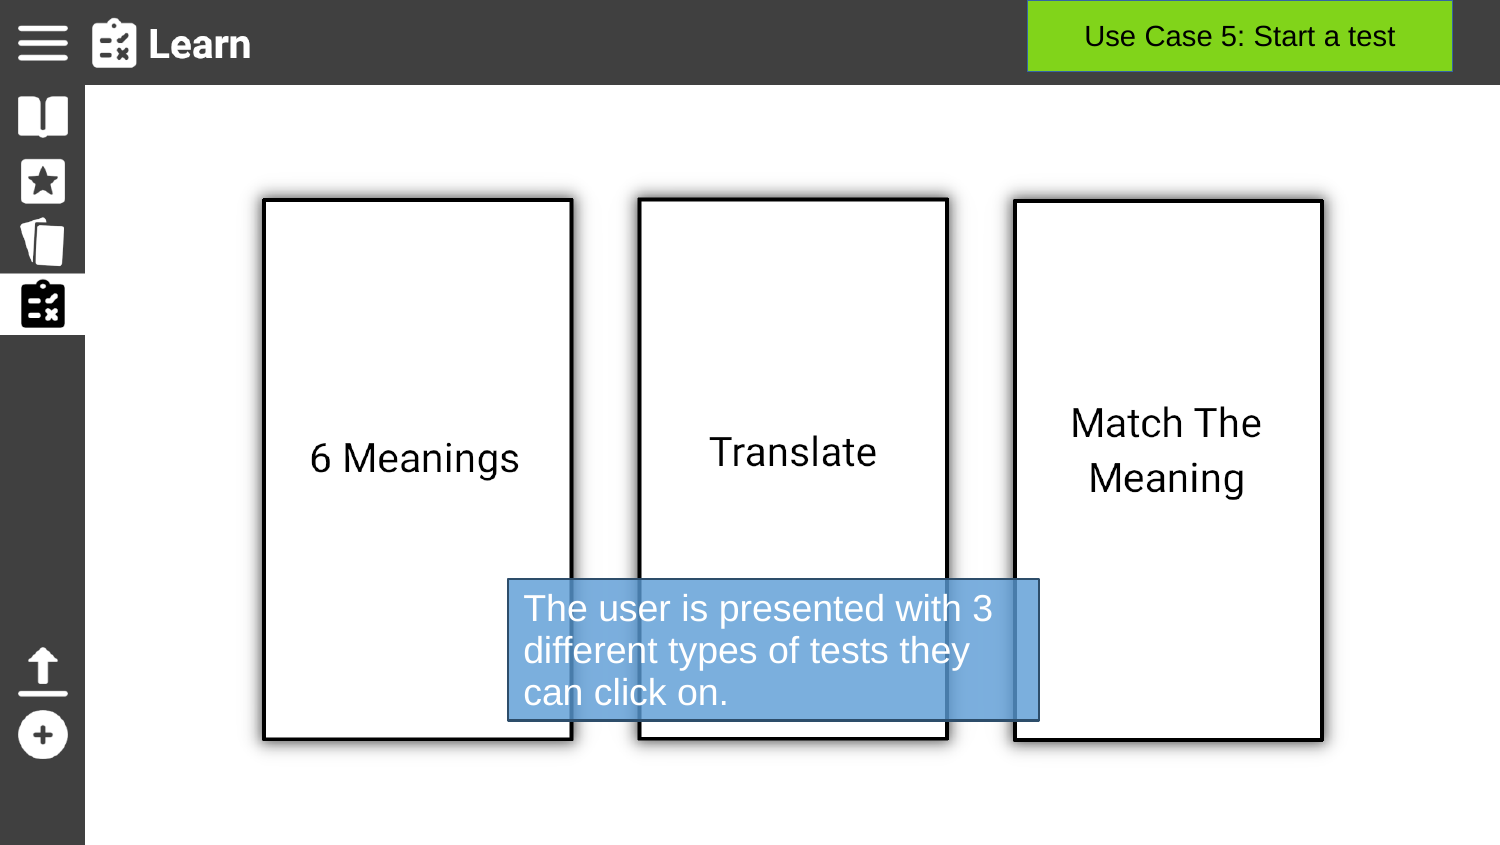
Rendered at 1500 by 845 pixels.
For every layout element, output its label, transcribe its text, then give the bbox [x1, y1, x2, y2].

text_box Use Case 5: Start a test [1027, 0, 1453, 72]
text_box The user is presented with 3 different types of tests they can click on. [507, 578, 1040, 721]
picture [0, 0, 1500, 845]
